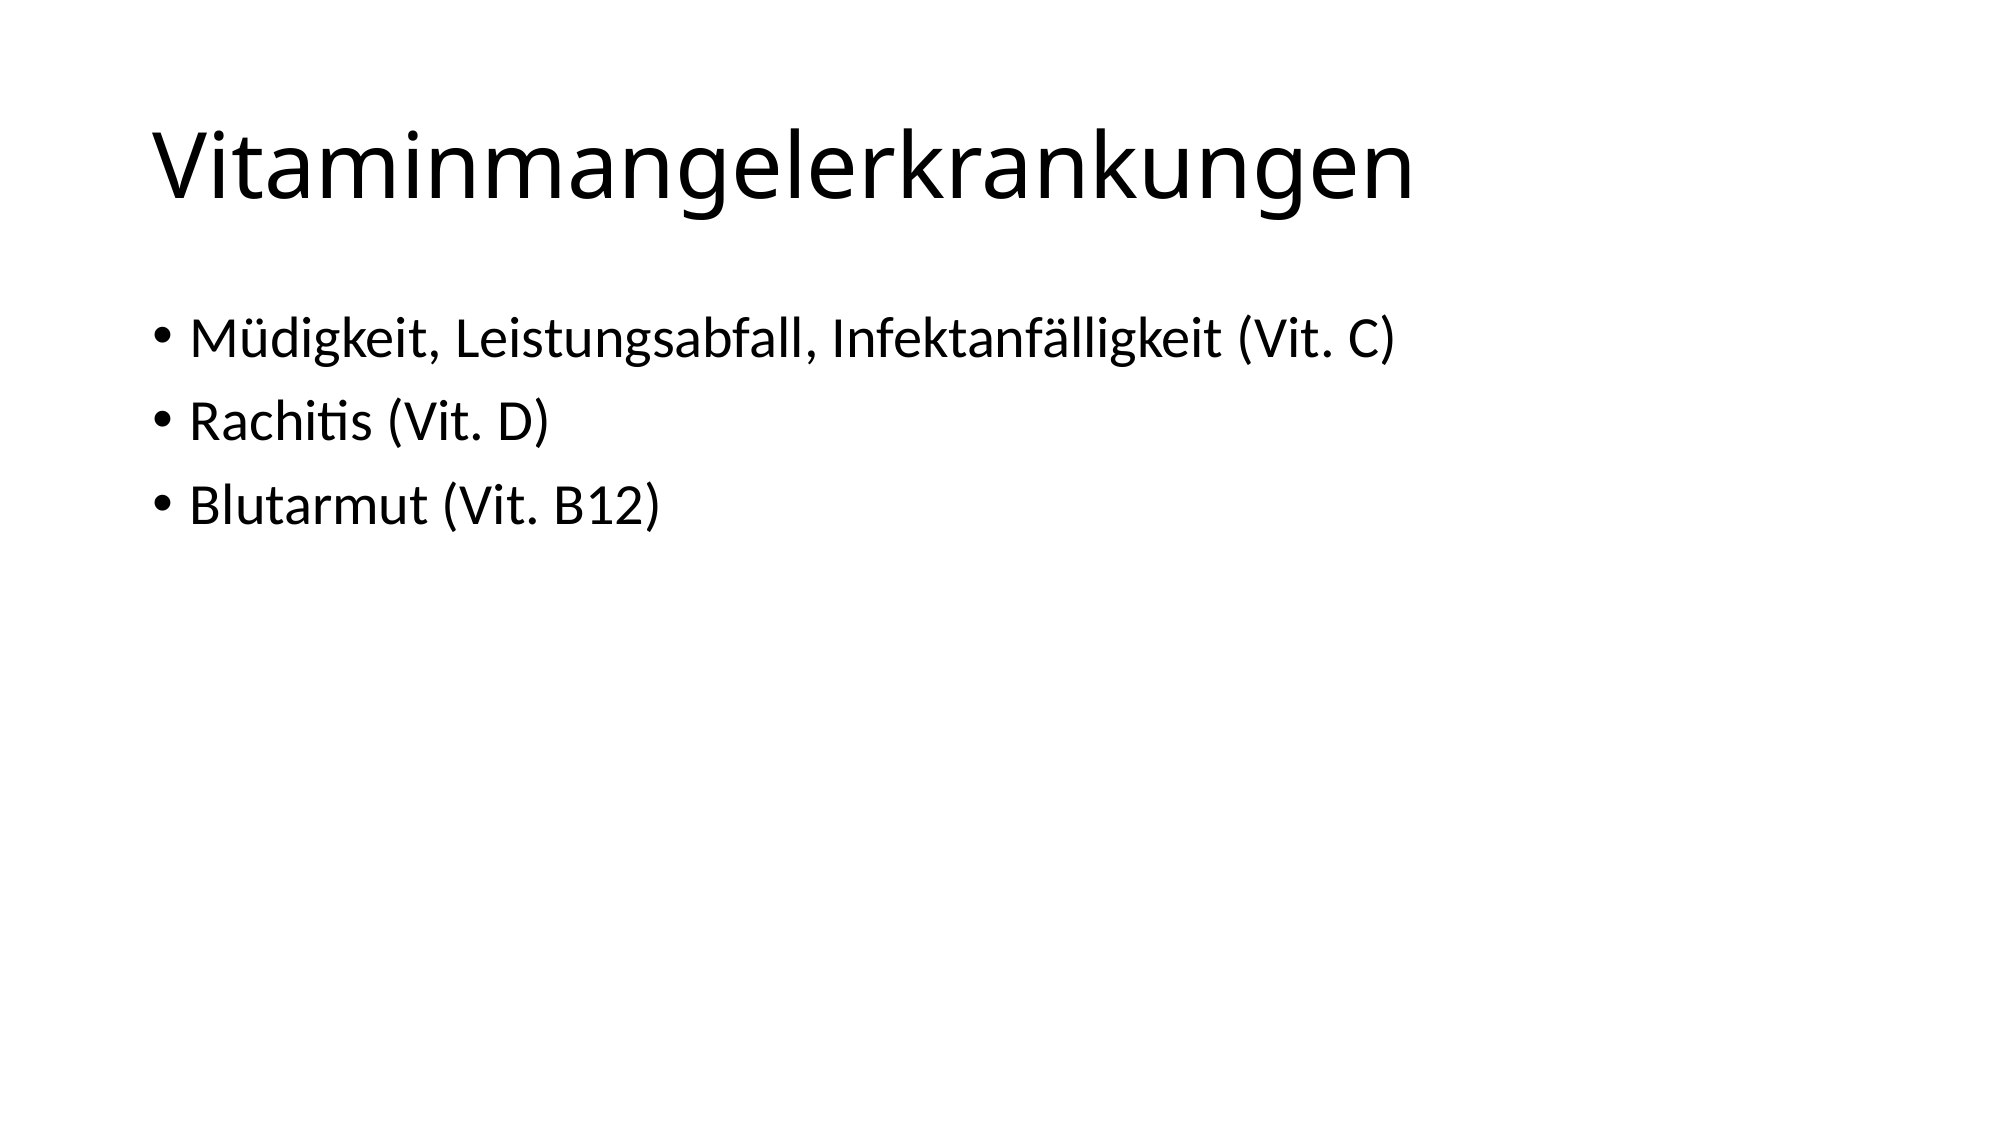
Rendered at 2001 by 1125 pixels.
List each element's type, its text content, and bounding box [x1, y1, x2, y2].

title Vitaminmangelerkrankungen [137, 59, 1863, 278]
list Müdigkeit, Leistungsabfall, Infektanfälligkeit (Vit. C) Rachitis (Vit. D) Blutarmut (Vit. B12) [137, 299, 1863, 1014]
